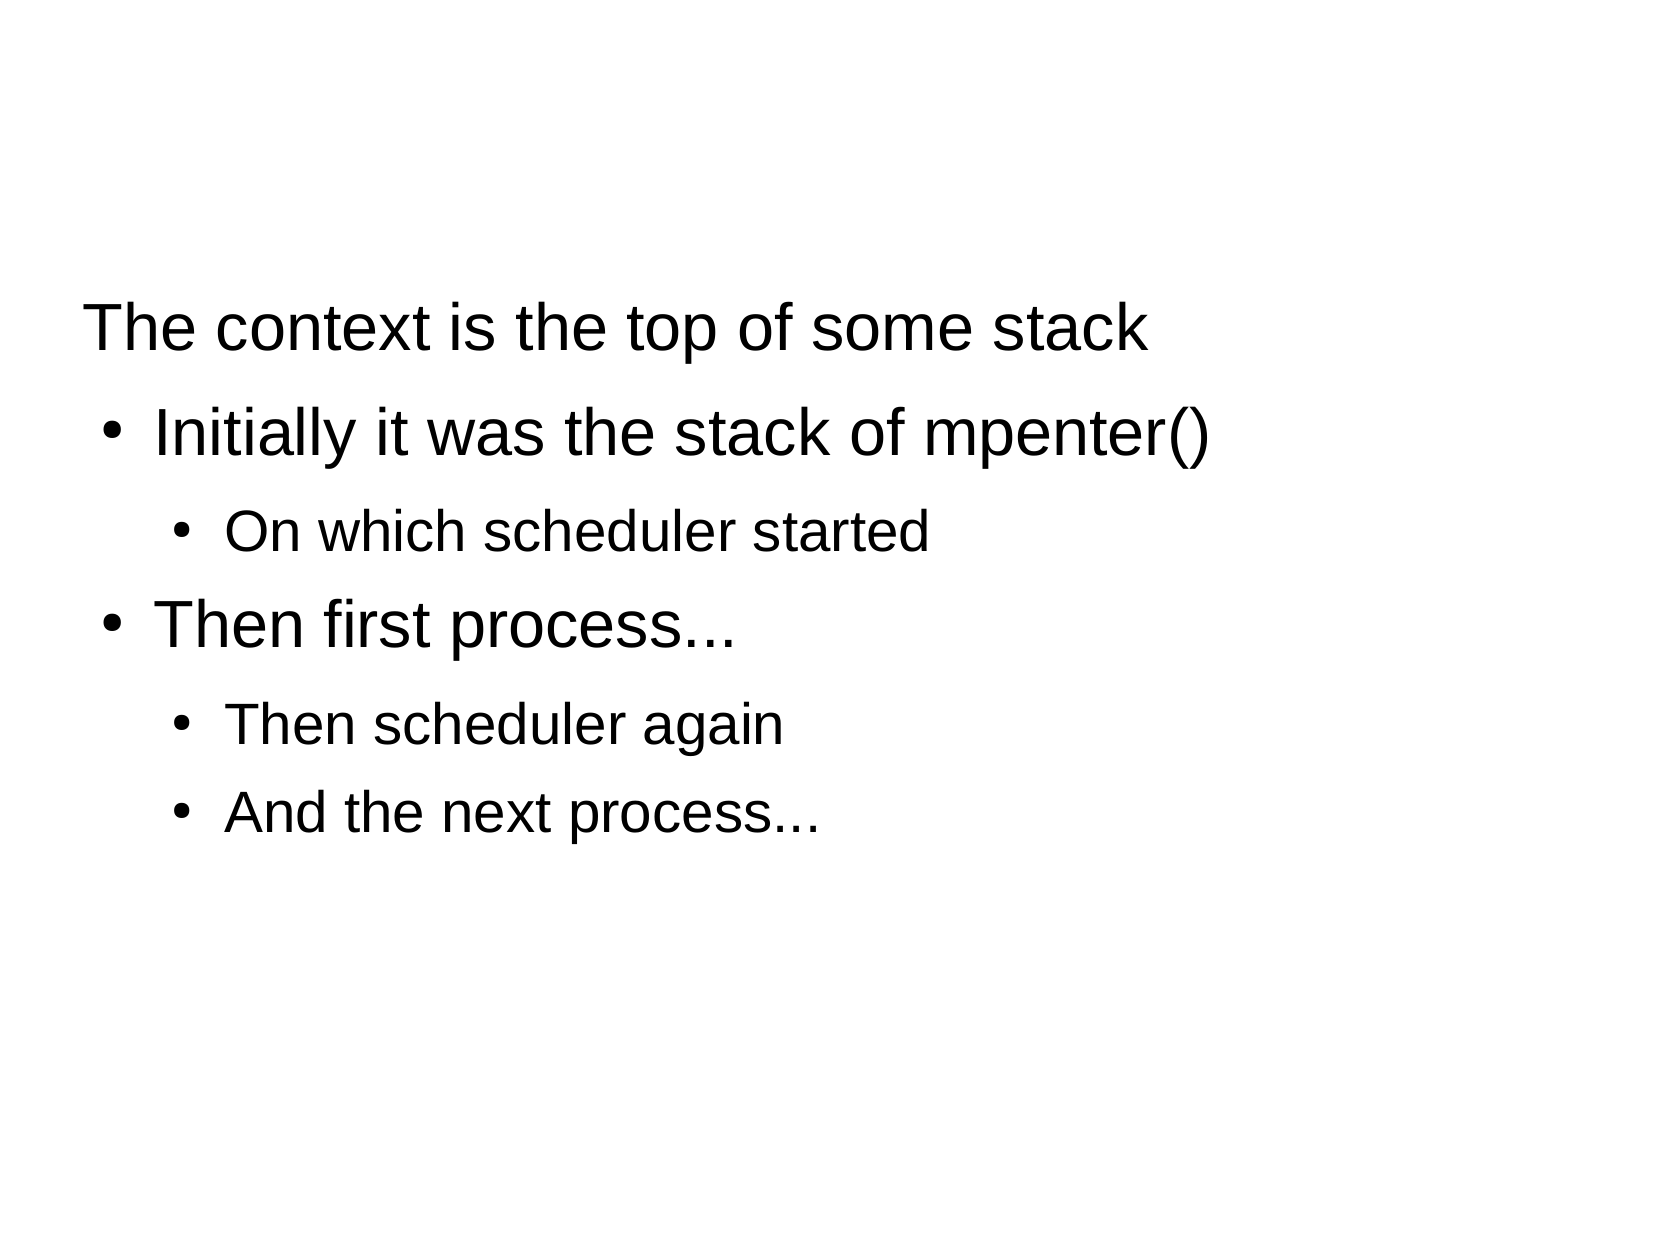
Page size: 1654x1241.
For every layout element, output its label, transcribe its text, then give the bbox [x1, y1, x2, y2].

list The context is the top of some stack Initially it was the stack of mpenter() On which scheduler started Then first process... Then scheduler again And the next process... [82, 290, 1571, 1010]
